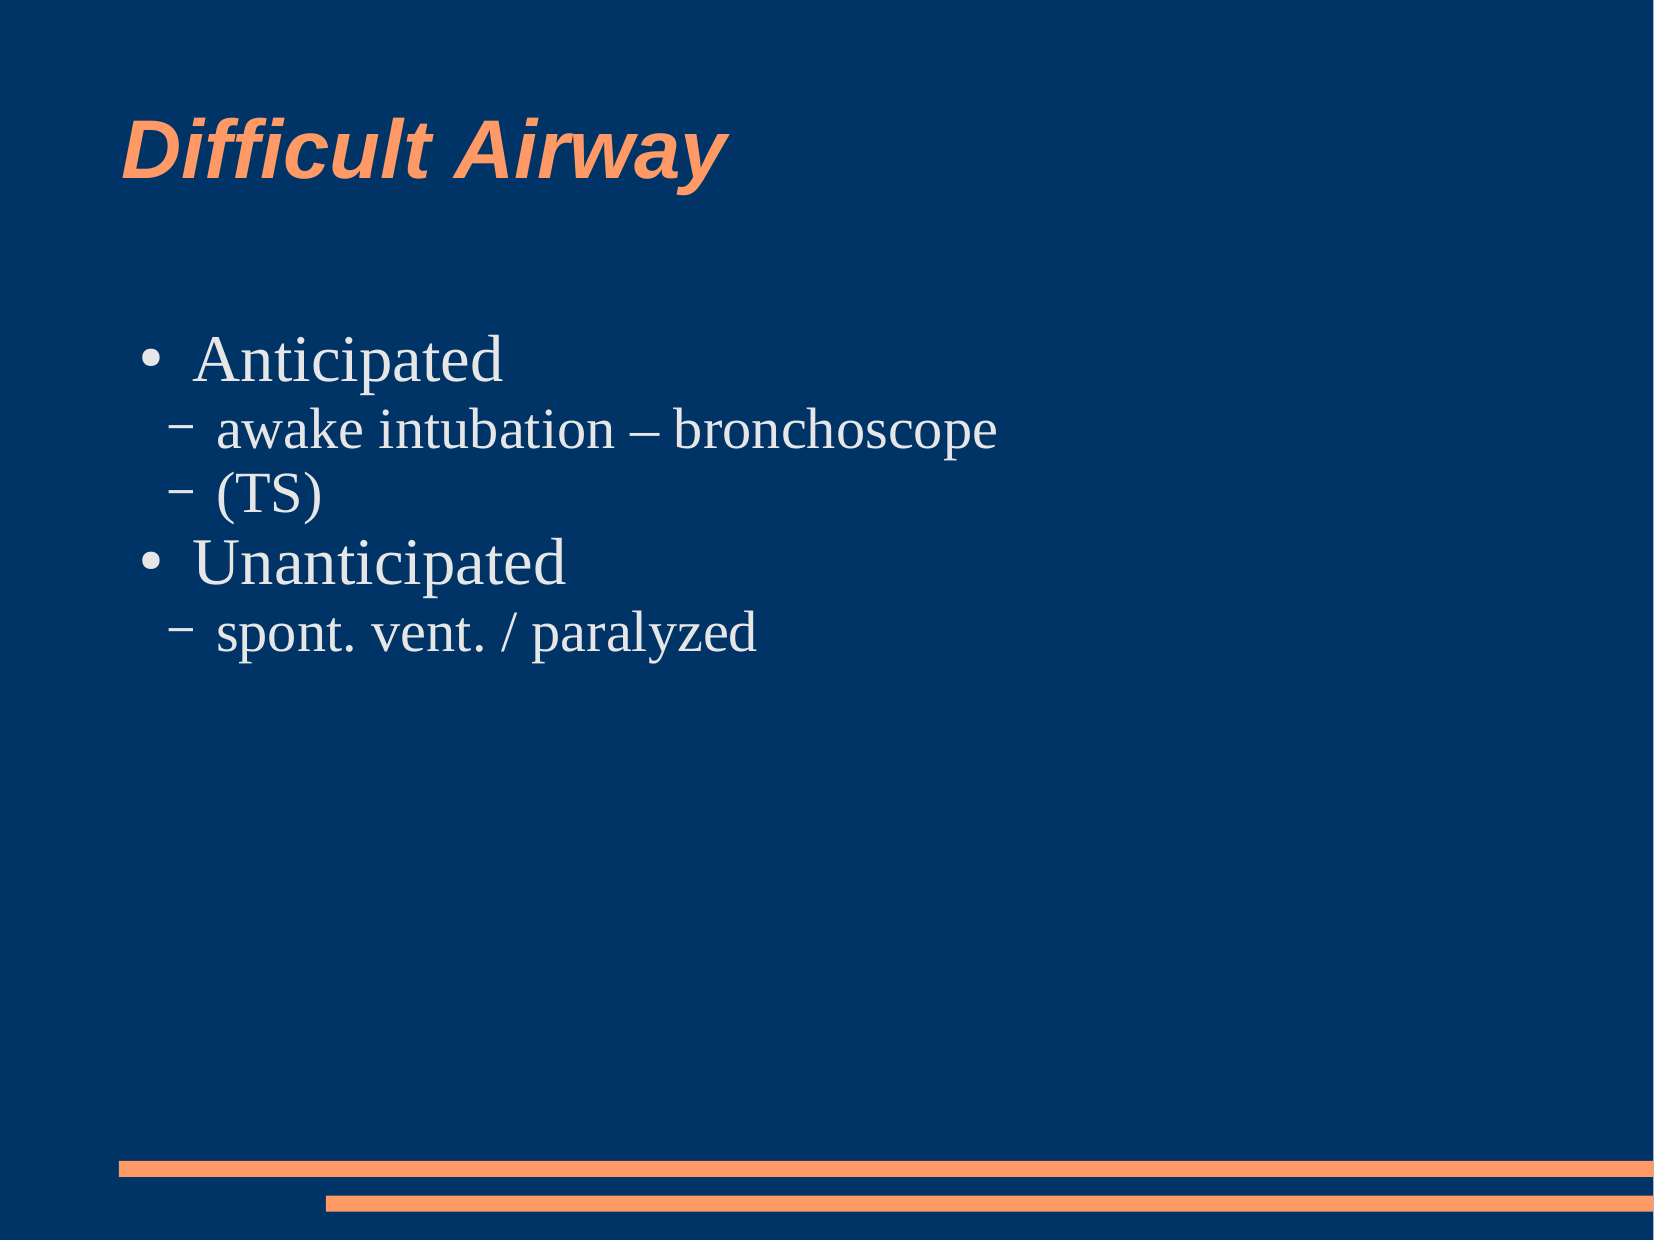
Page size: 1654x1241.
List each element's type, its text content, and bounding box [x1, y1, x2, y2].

title Difficult Airway [121, 53, 1534, 247]
list Anticipated awake intubation – bronchoscope (TS) Unanticipated spont. vent. / paralyzed [121, 322, 1561, 1118]
